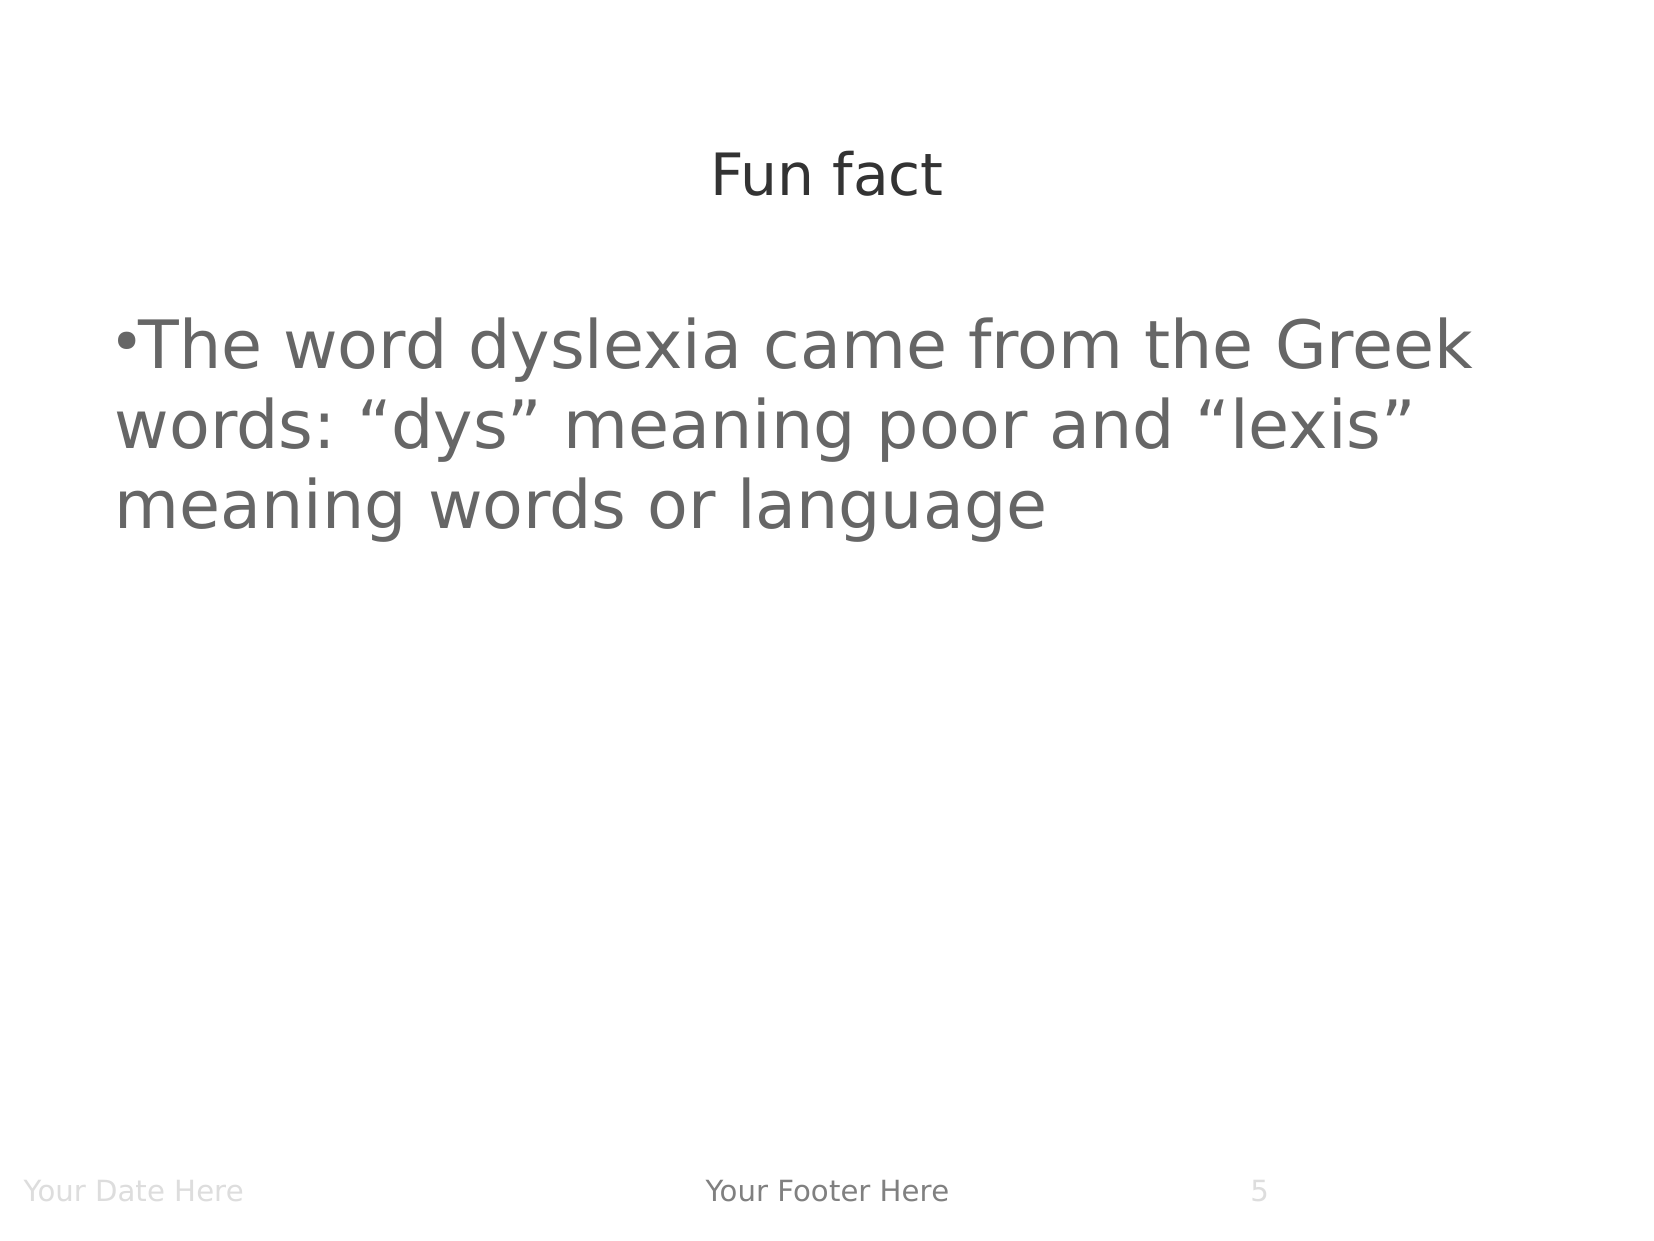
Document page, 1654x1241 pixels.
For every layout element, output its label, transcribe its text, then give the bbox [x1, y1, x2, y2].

text_box Your Footer Here [565, 1172, 1090, 1241]
text_box Your Date Here [23, 1172, 409, 1241]
text_box [1250, 1172, 1636, 1241]
title Fun fact [114, 73, 1539, 271]
list The word dyslexia came from the Greek words: “dys” meaning poor and “lexis” meaning words or language [114, 302, 1539, 1033]
